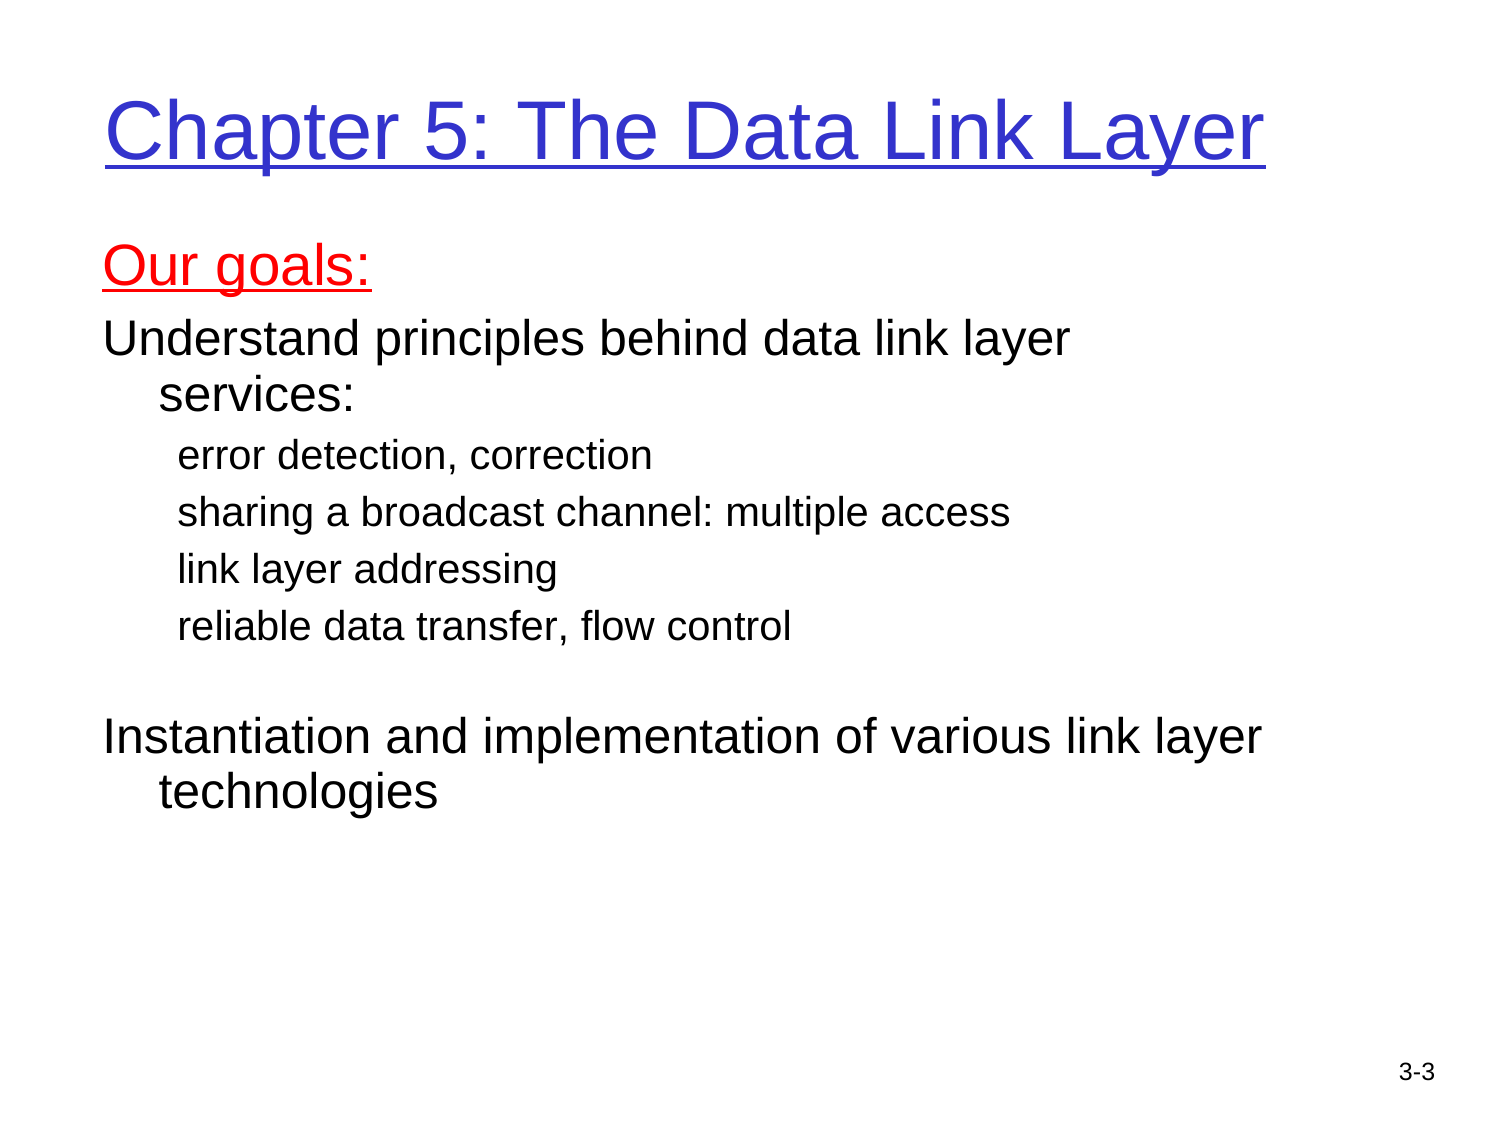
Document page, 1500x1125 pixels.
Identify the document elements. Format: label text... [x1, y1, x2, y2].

list Our goals: Understand principles behind data link layer services: error detection, correction sharing a broadcast channel: multiple access link layer addressing reliable data transfer, flow control Instantiation and implementation of various link layer technologies [87, 224, 1286, 988]
title Chapter 5: The Data Link Layer [90, 37, 1442, 225]
